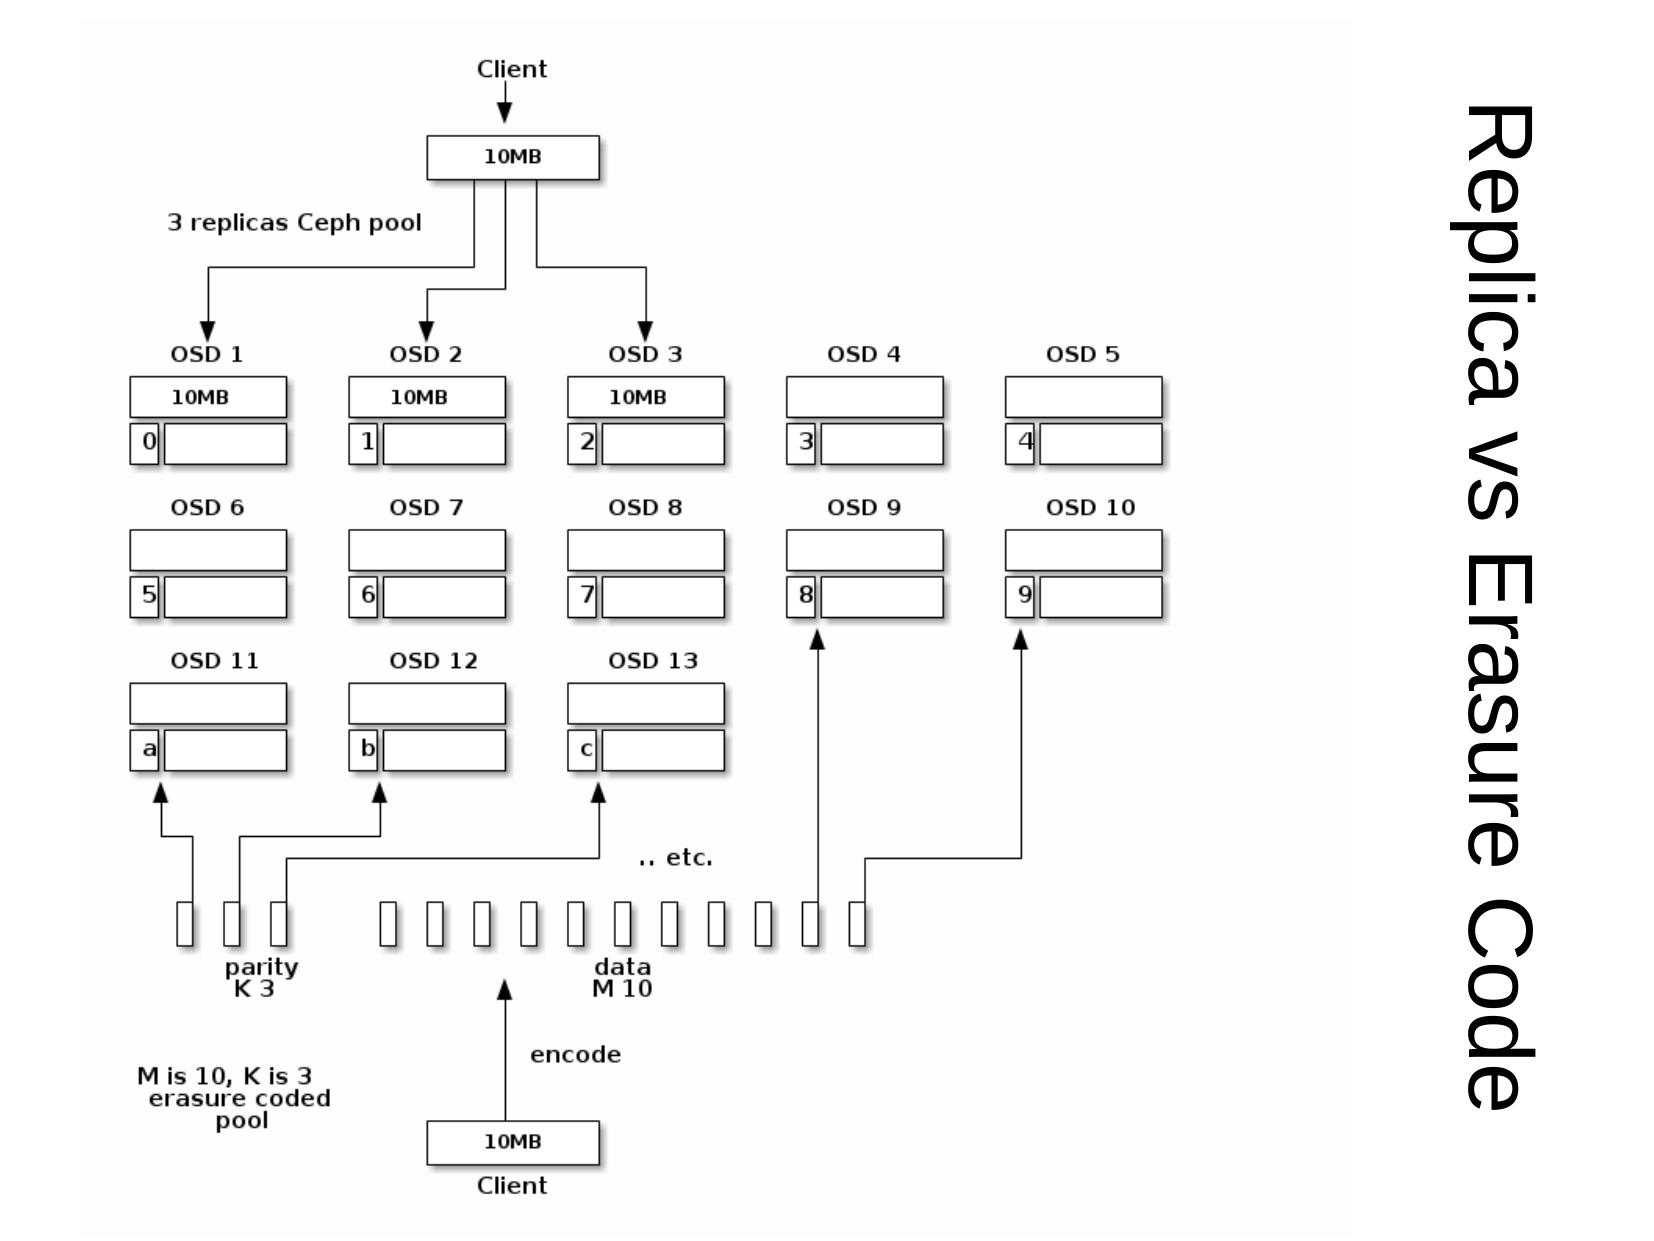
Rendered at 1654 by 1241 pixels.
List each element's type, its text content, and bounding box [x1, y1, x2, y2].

title Replica vs Erasure Code [1397, 0, 1606, 1231]
picture [75, 15, 1357, 1241]
